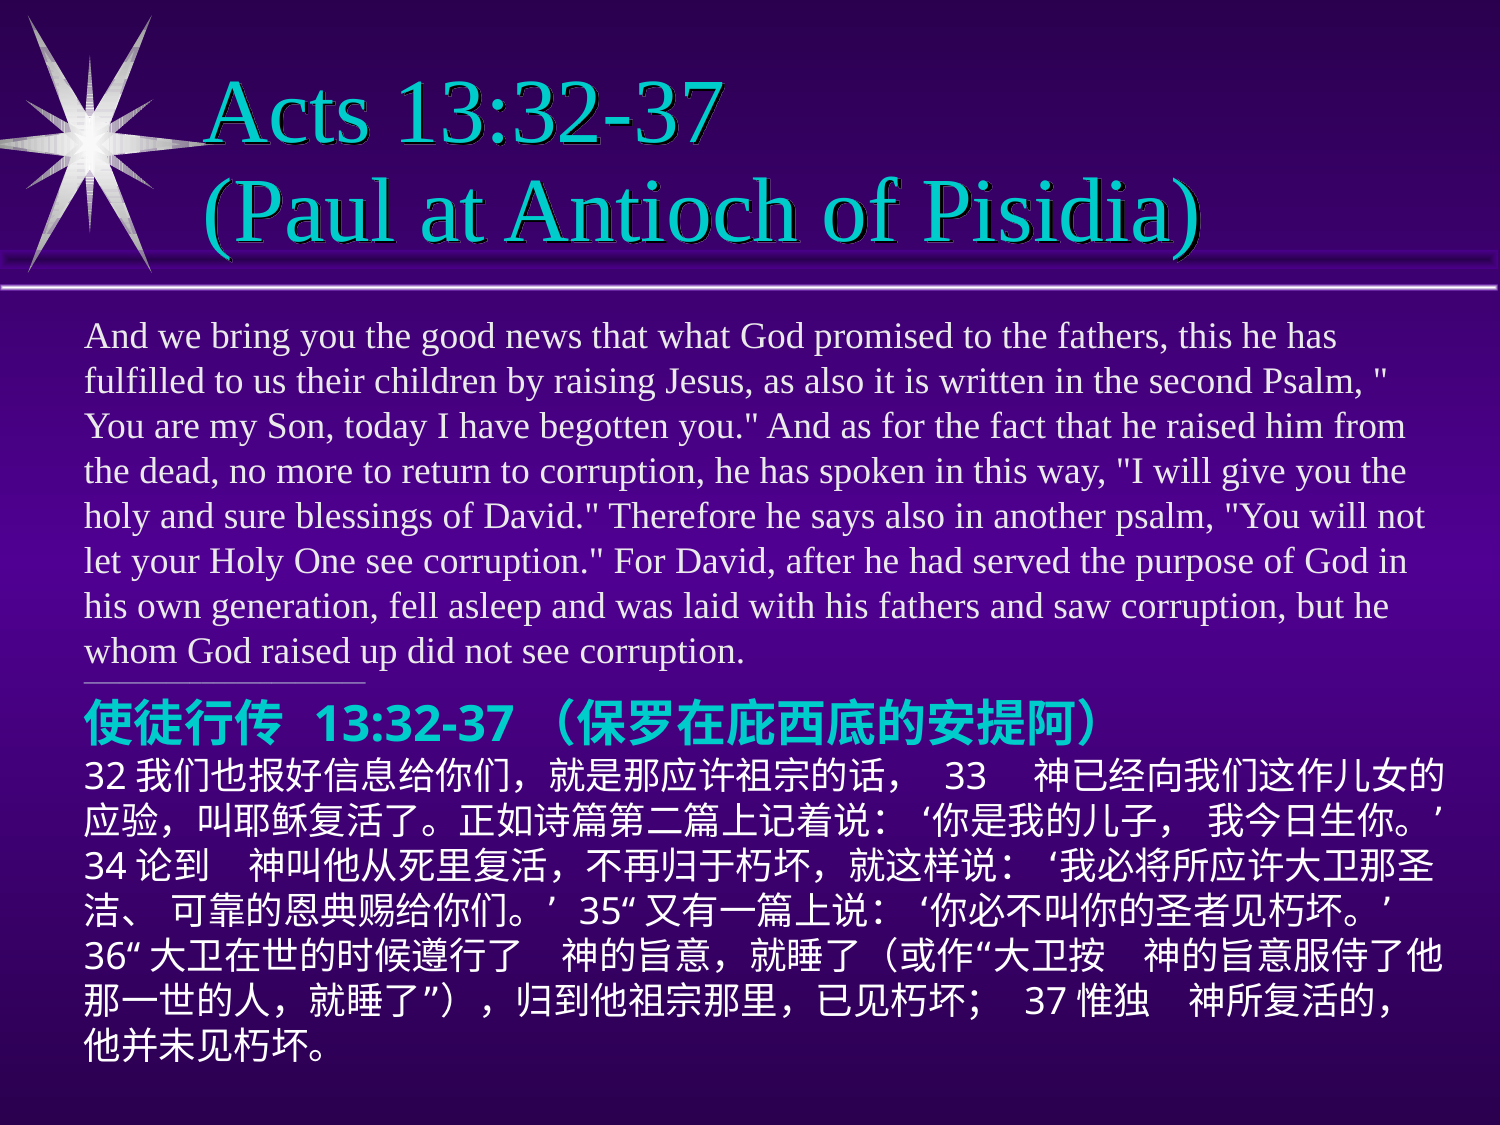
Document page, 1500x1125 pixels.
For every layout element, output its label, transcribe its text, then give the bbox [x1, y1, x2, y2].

text_box And we bring you the good news that what God promised to the fathers, this he has fulfilled to us their children by raising Jesus, as also it is written in the second Psalm, " You are my Son, today I have begotten you." And as for the fact that he raised him from the dead, no more to return to corruption, he has spoken in this way, "I will give you the holy and sure blessings of David." Therefore he says also in another psalm, "You will not let your Holy One see corruption." For David, after he had served the purpose of God in his own generation, fell asleep and was laid with his fathers and saw corruption, but he whom God raised up did not see corruption. ──────────────────────── 使徒行传 13:32-37（保罗在庇西底的安提阿） 32我们也报好信息给你们，就是那应许祖宗的话， 33 神已经向我们这作儿女的应验，叫耶稣复活了。正如诗篇第二篇上记着说： ‘你是我的儿子， 我今日生你。’ 34论到 神叫他从死里复活，不再归于朽坏，就这样说： ‘我必将所应许大卫那圣洁、 可靠的恩典赐给你们。’ 35“又有一篇上说： ‘你必不叫你的圣者见朽坏。’ 36“大卫在世的时候遵行了 神的旨意，就睡了（或作“大卫按 神的旨意服侍了他那一世的人，就睡了”），归到他祖宗那里，已见朽坏； 37惟独 神所复活的，他并未见朽坏。 [69, 304, 1463, 1103]
title Acts 13:32-37 (Paul at Antioch of Pisidia) [187, 56, 1463, 244]
